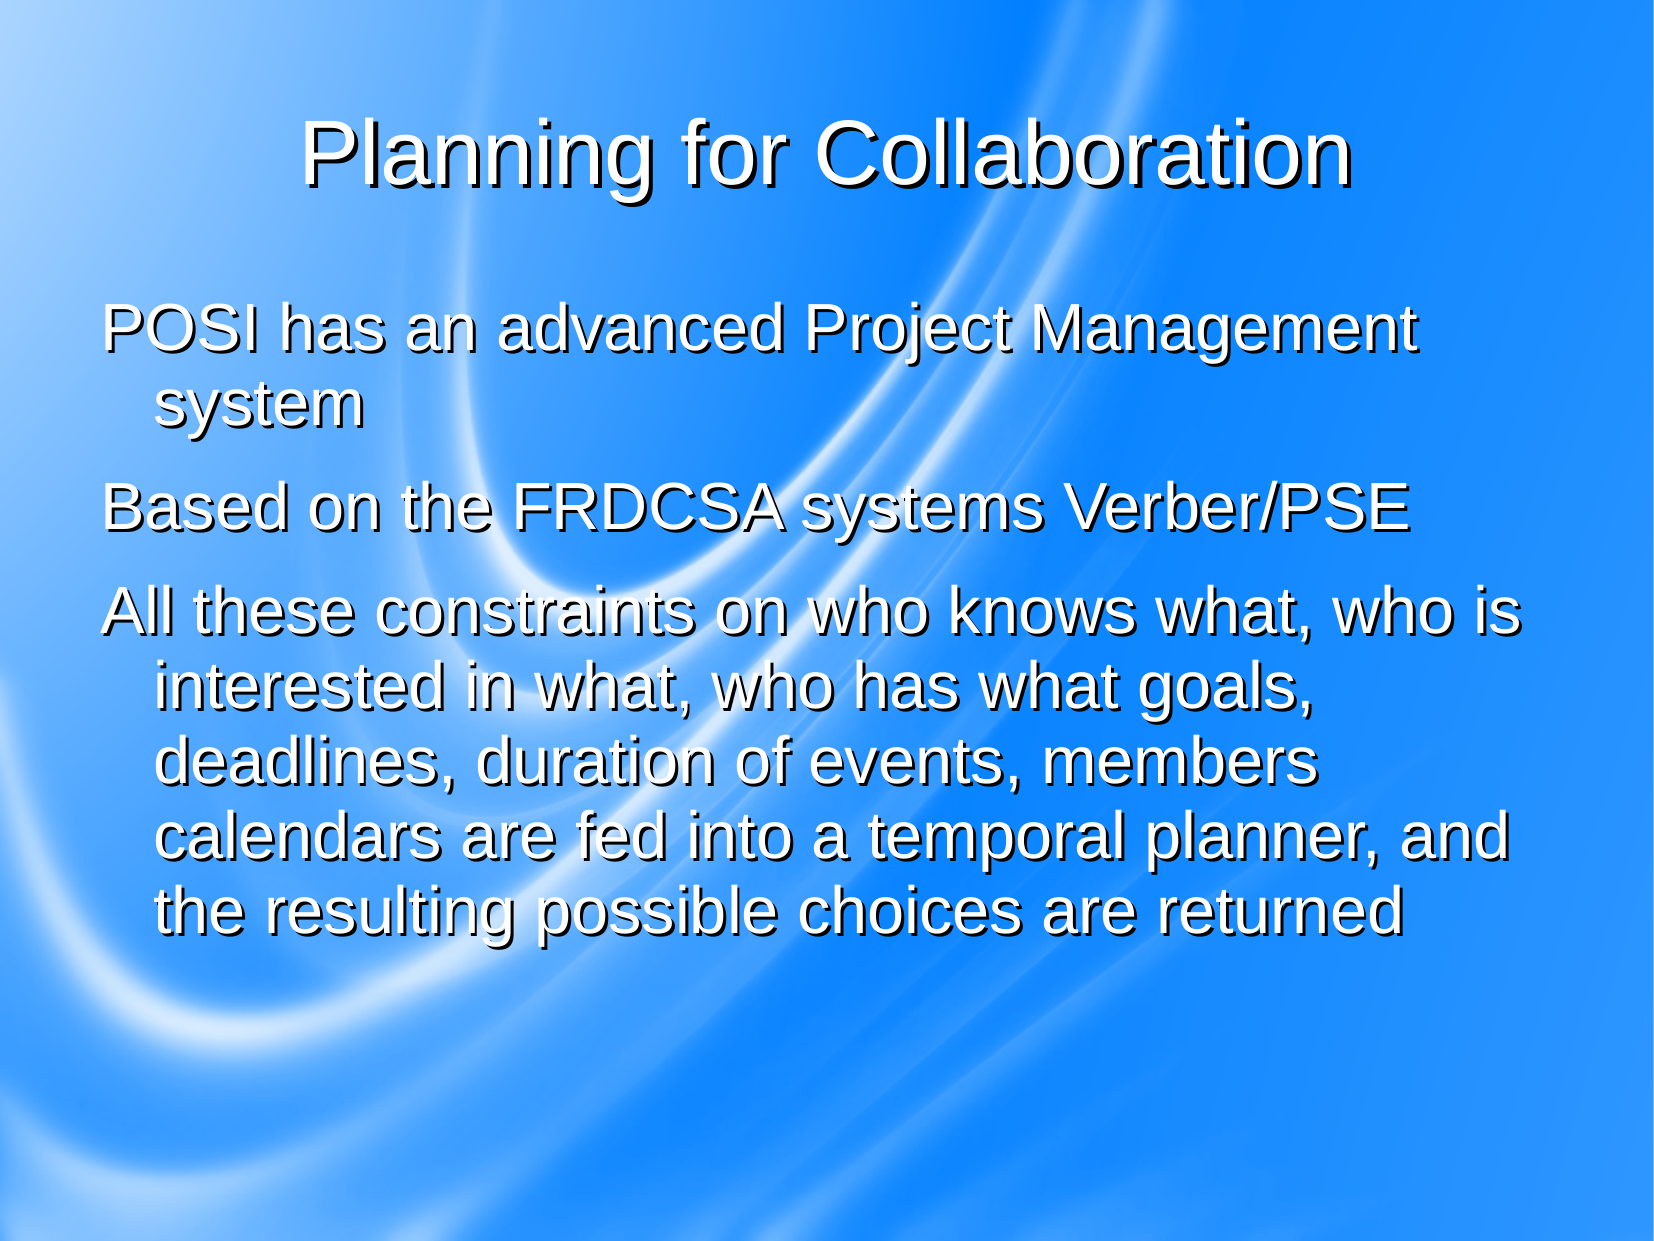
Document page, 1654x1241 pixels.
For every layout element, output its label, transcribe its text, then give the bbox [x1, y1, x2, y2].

picture [0, 0, 1654, 1241]
list POSI has an advanced Project Management system Based on the FRDCSA systems Verber/PSE All these constraints on who knows what, who is interested in what, who has what goals, deadlines, duration of events, members calendars are fed into a temporal planner, and the resulting possible choices are returned [82, 290, 1571, 1094]
title Planning for Collaboration [82, 56, 1571, 250]
